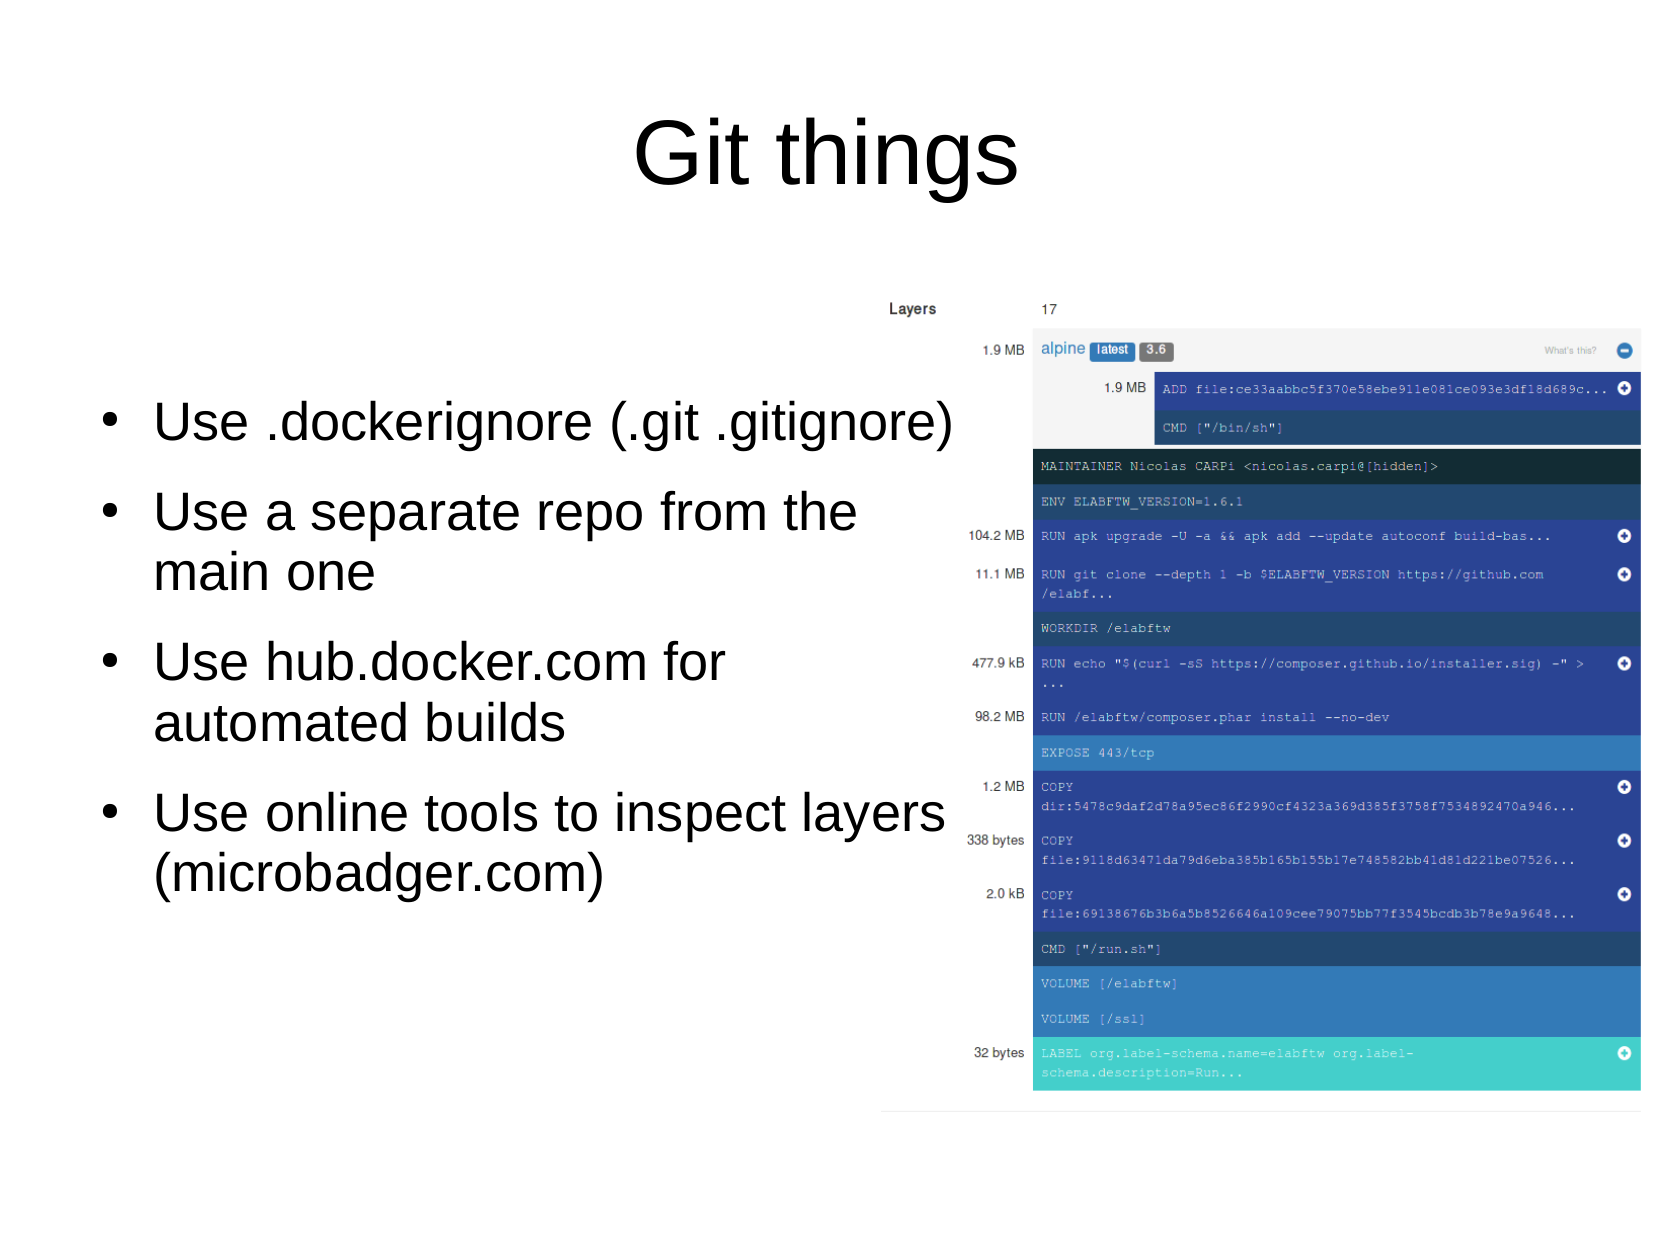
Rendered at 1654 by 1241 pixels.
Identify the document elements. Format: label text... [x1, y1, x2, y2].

title Git things [82, 49, 1571, 257]
list Use .dockerignore (.git .gitignore) Use a separate repo from the main one Use hub.docker.com for automated builds Use online tools to inspect layers (microbadger.com) [82, 391, 993, 1111]
picture [879, 295, 1654, 1123]
